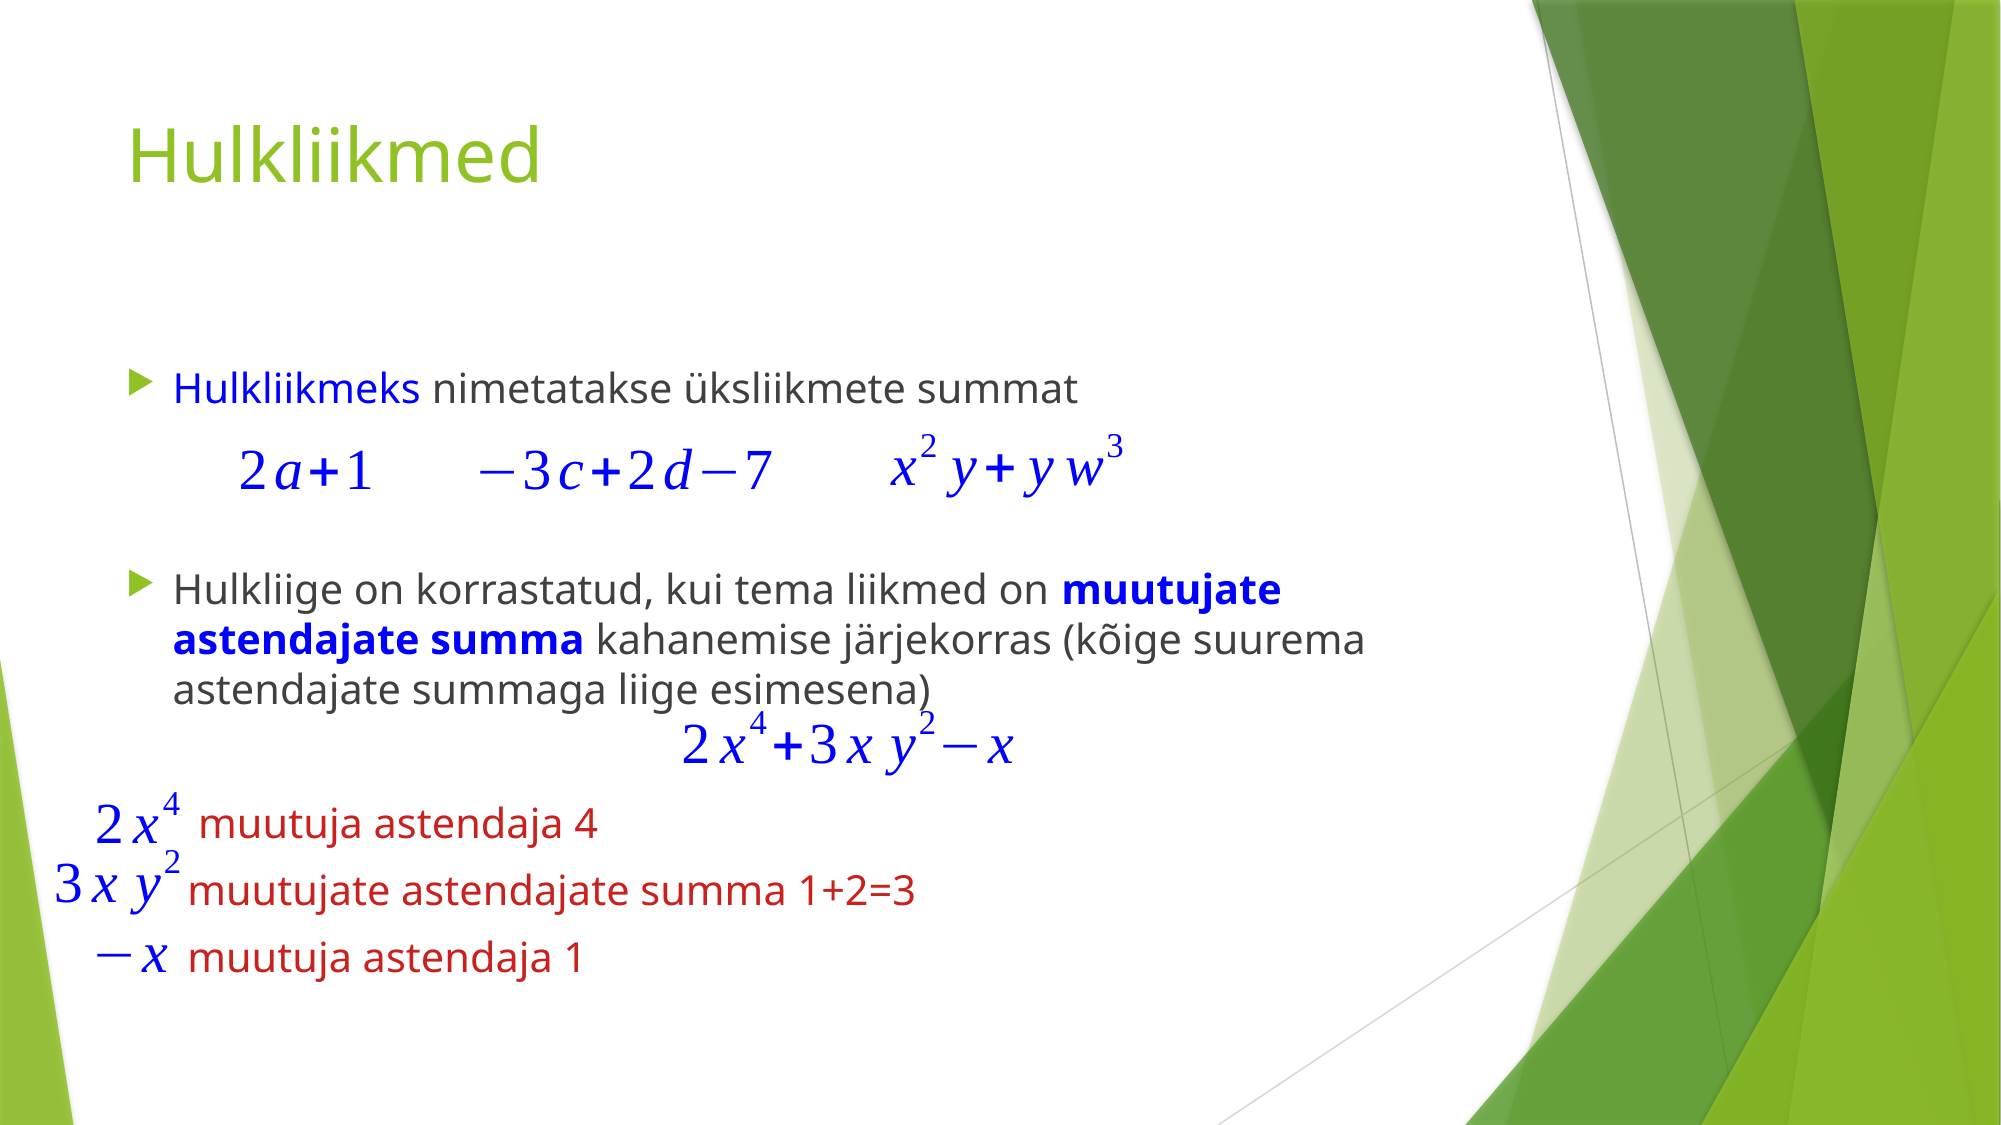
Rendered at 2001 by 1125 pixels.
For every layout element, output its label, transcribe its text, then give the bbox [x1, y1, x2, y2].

chart [85, 920, 178, 986]
title Hulkliikmed [111, 99, 1522, 317]
chart [881, 425, 1131, 499]
chart [468, 437, 781, 502]
chart [675, 703, 1024, 777]
list Hulkliikmeks nimetatakse üksliikmete summat Hulkliige on korrastatud, kui tema liikmed on muutujate astendajate summa kahanemise järjekorras (kõige suurema astendajate summaga liige esimesena) muutuja astendaja 4 muutujate astendajate summa 1+2=3 muutuja astendaja 1 [111, 354, 1522, 992]
chart [232, 437, 380, 502]
chart [47, 783, 188, 916]
